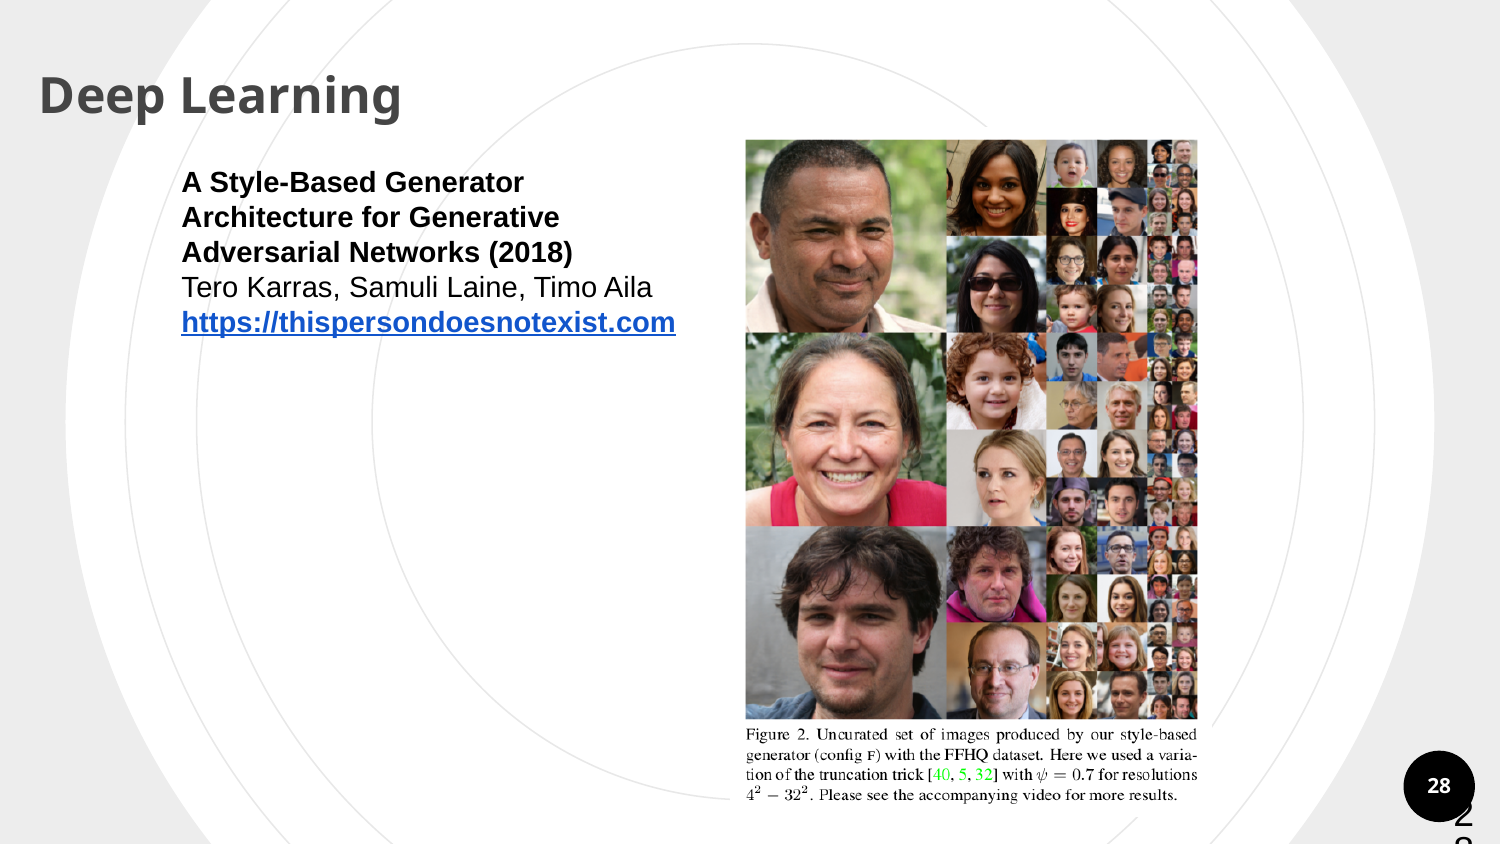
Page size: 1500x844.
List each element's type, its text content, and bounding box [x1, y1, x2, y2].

text_box A Style-Based Generator Architecture for Generative Adversarial Networks (2018) Tero Karras, Samuli Laine, Timo Aila https://thispersondoesnotexist.com [166, 148, 697, 354]
text_box Deep Learning [38, 39, 1461, 149]
picture [730, 127, 1212, 817]
slide_number 1 [1403, 750, 1475, 823]
